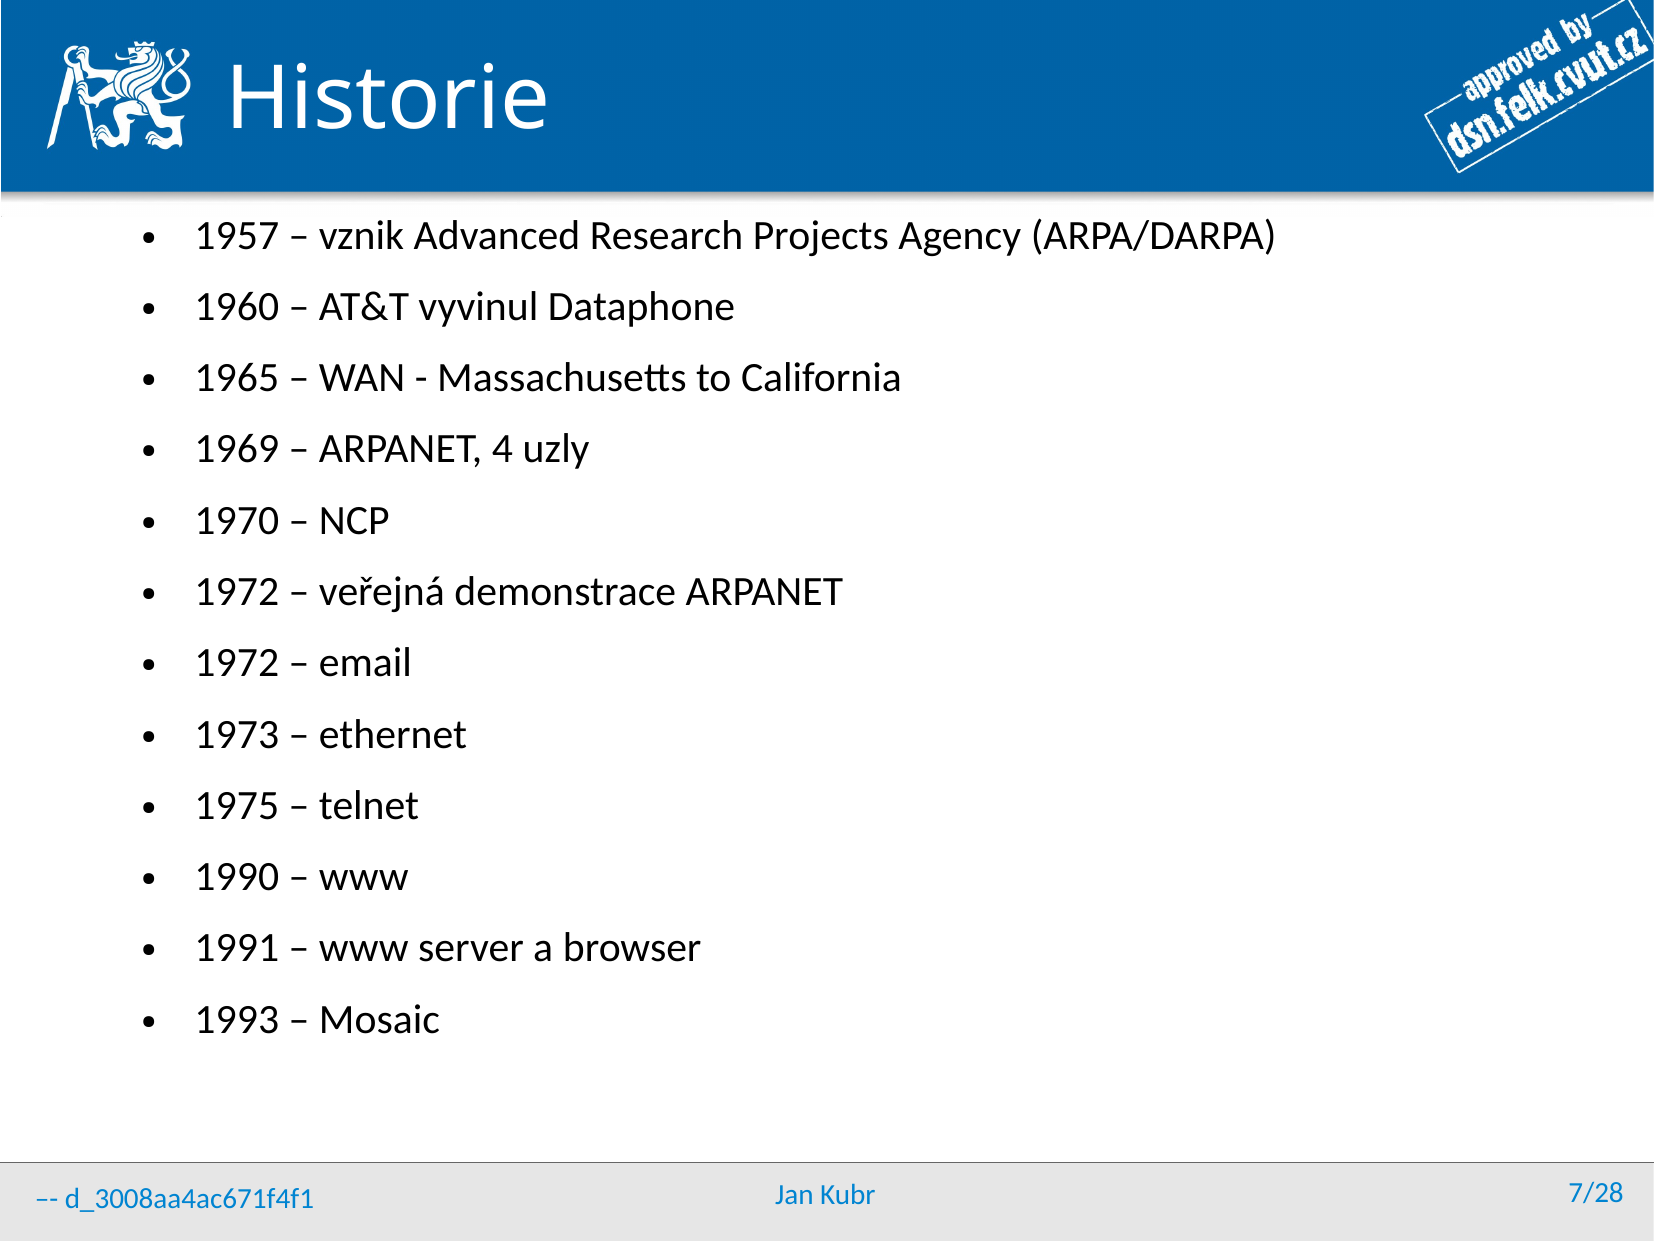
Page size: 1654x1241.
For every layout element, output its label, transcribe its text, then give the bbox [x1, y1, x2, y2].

picture [1, 0, 1654, 217]
title Historie [225, 0, 1426, 188]
list 1957 – vznik Advanced Research Projects Agency (ARPA/DARPA) 1960 – AT&T vyvinul Dataphone 1965 – WAN - Massachusetts to California 1969 – ARPANET, 4 uzly 1970 – NCP 1972 – veřejná demonstrace ARPANET 1972 – email 1973 – ethernet 1975 – telnet 1990 – www 1991 – www server a browser 1993 – Mosaic [123, 217, 1536, 1156]
